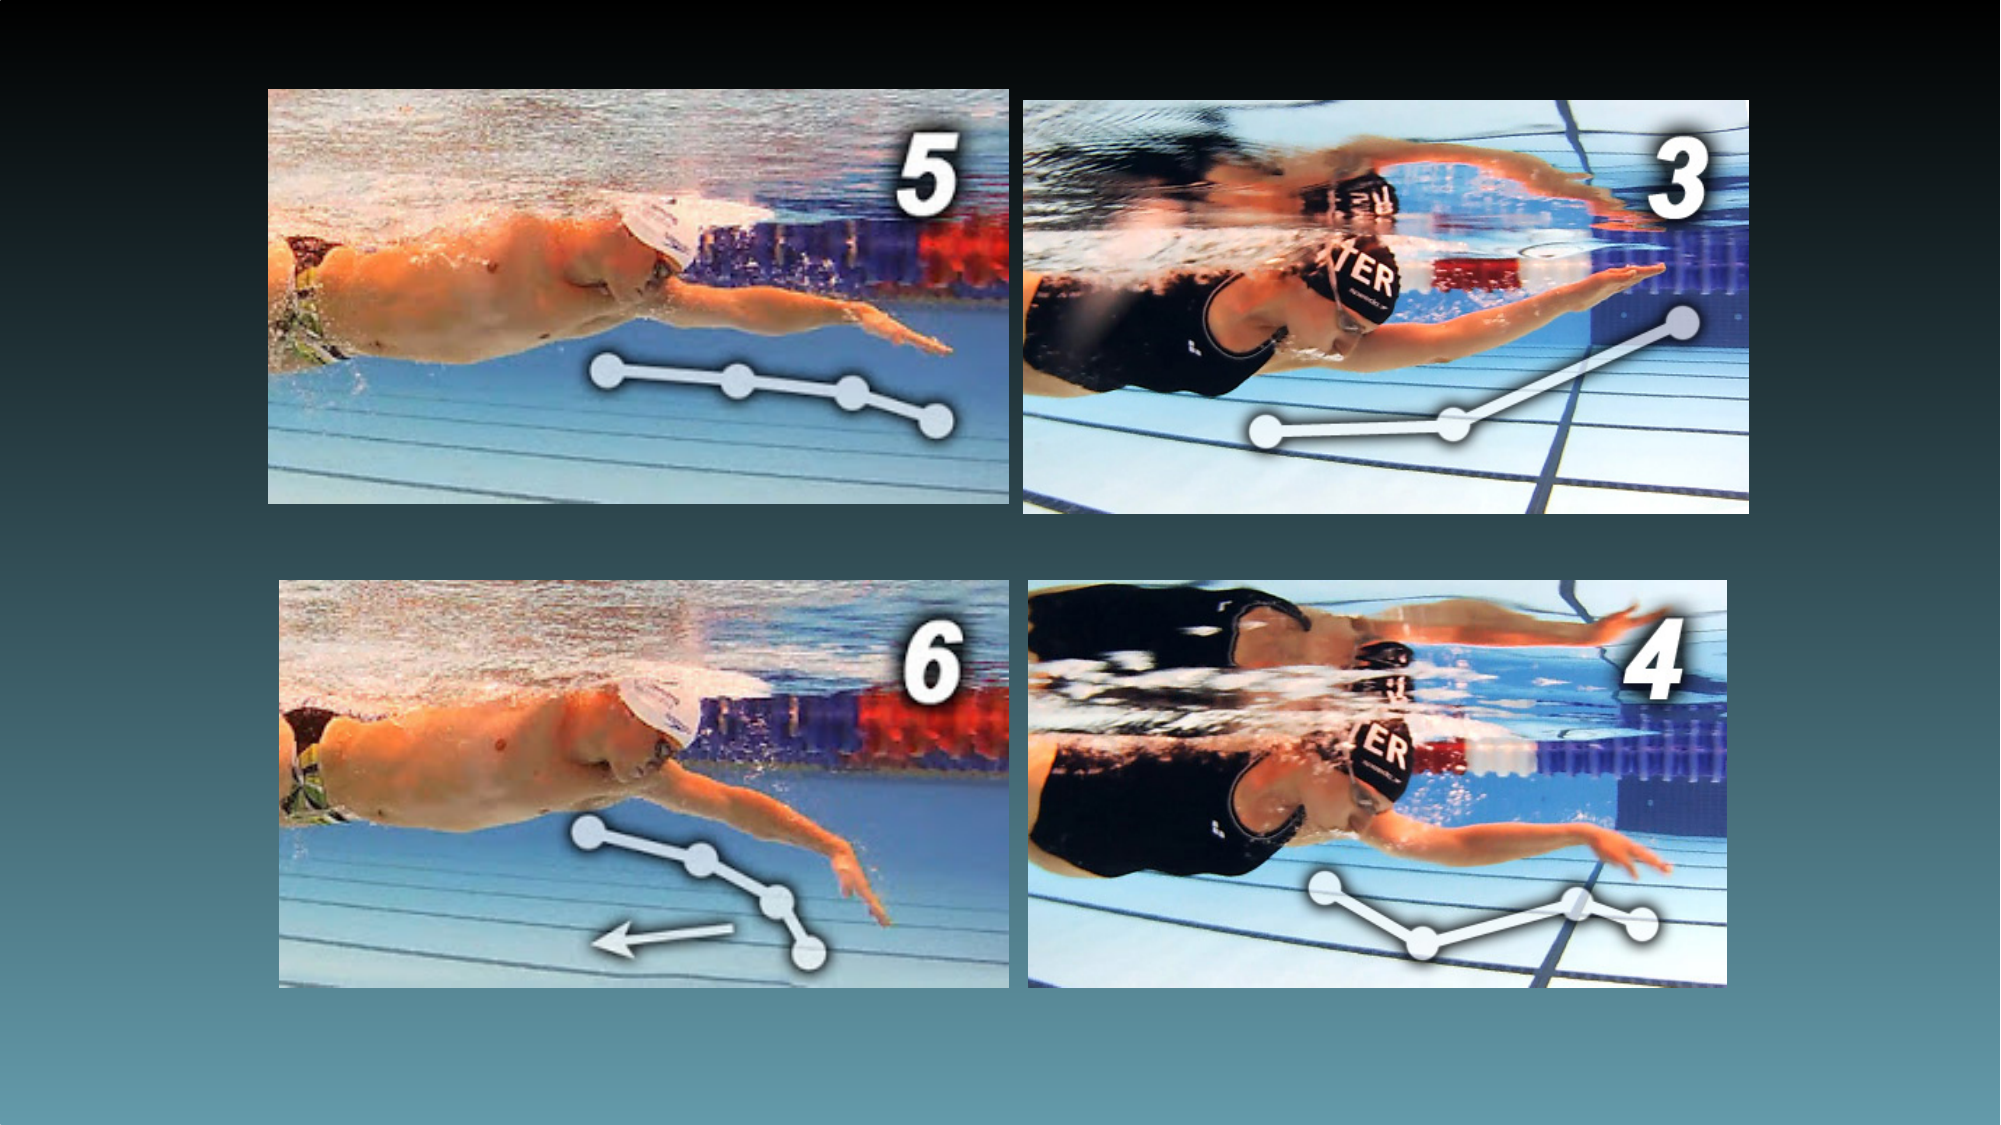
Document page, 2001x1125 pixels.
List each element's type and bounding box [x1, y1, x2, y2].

picture [1023, 100, 1749, 514]
picture [1028, 580, 1727, 988]
picture [268, 90, 1009, 504]
picture [279, 580, 1009, 988]
